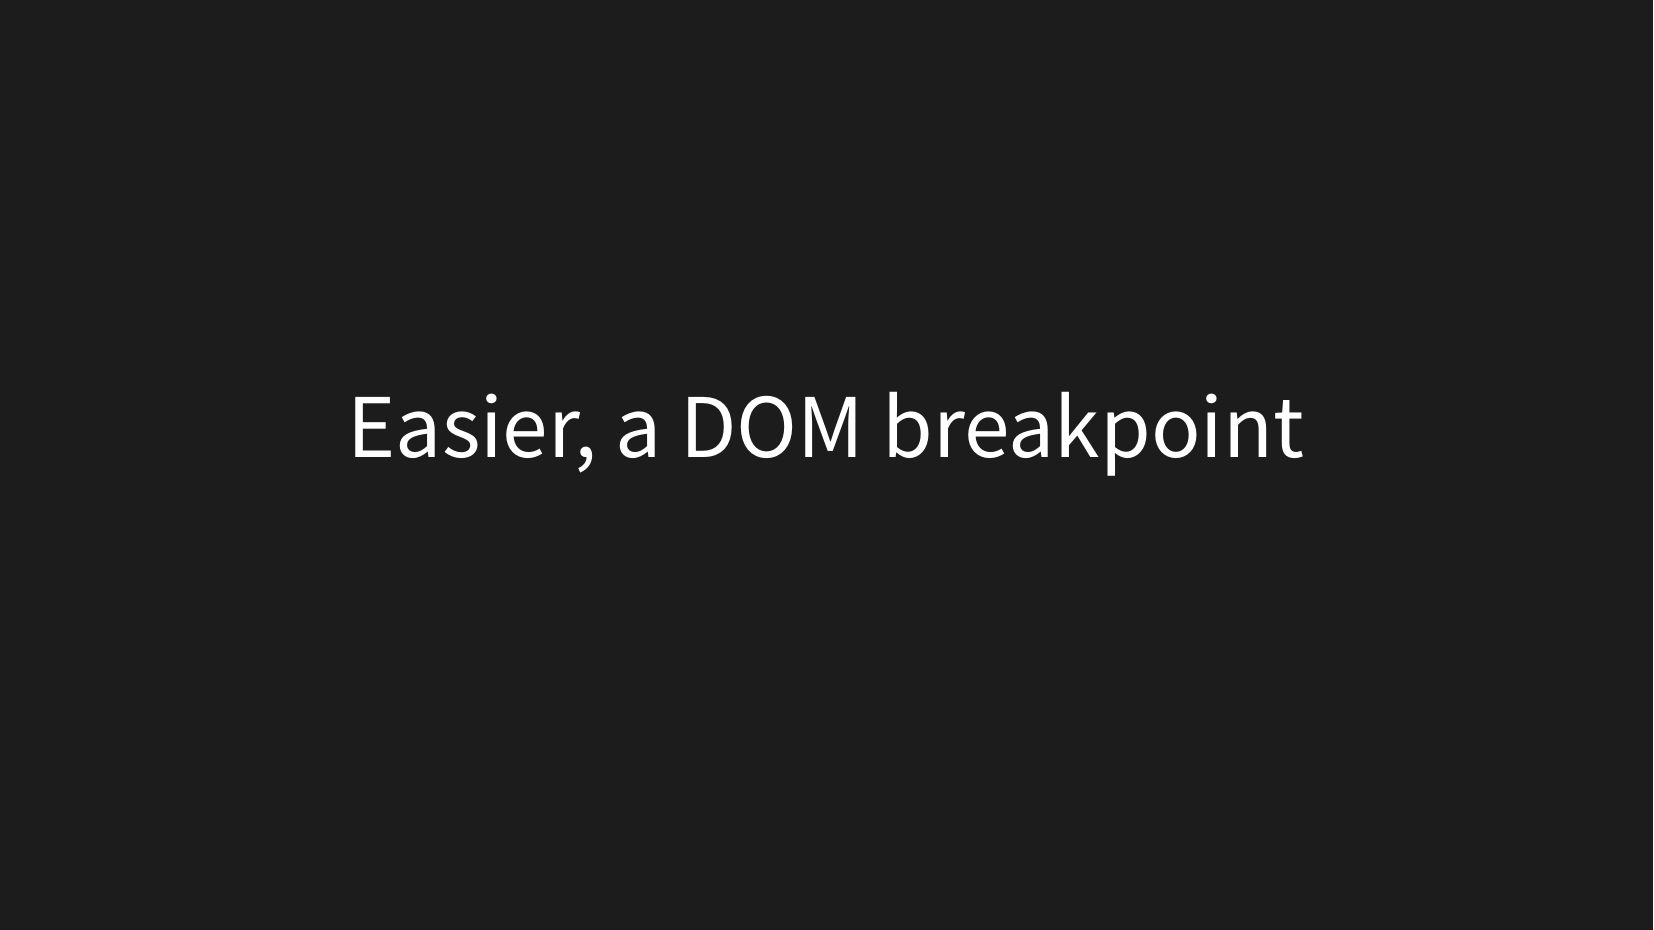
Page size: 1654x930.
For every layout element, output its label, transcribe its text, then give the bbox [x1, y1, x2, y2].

title Easier, a DOM breakpoint [0, 309, 1653, 540]
